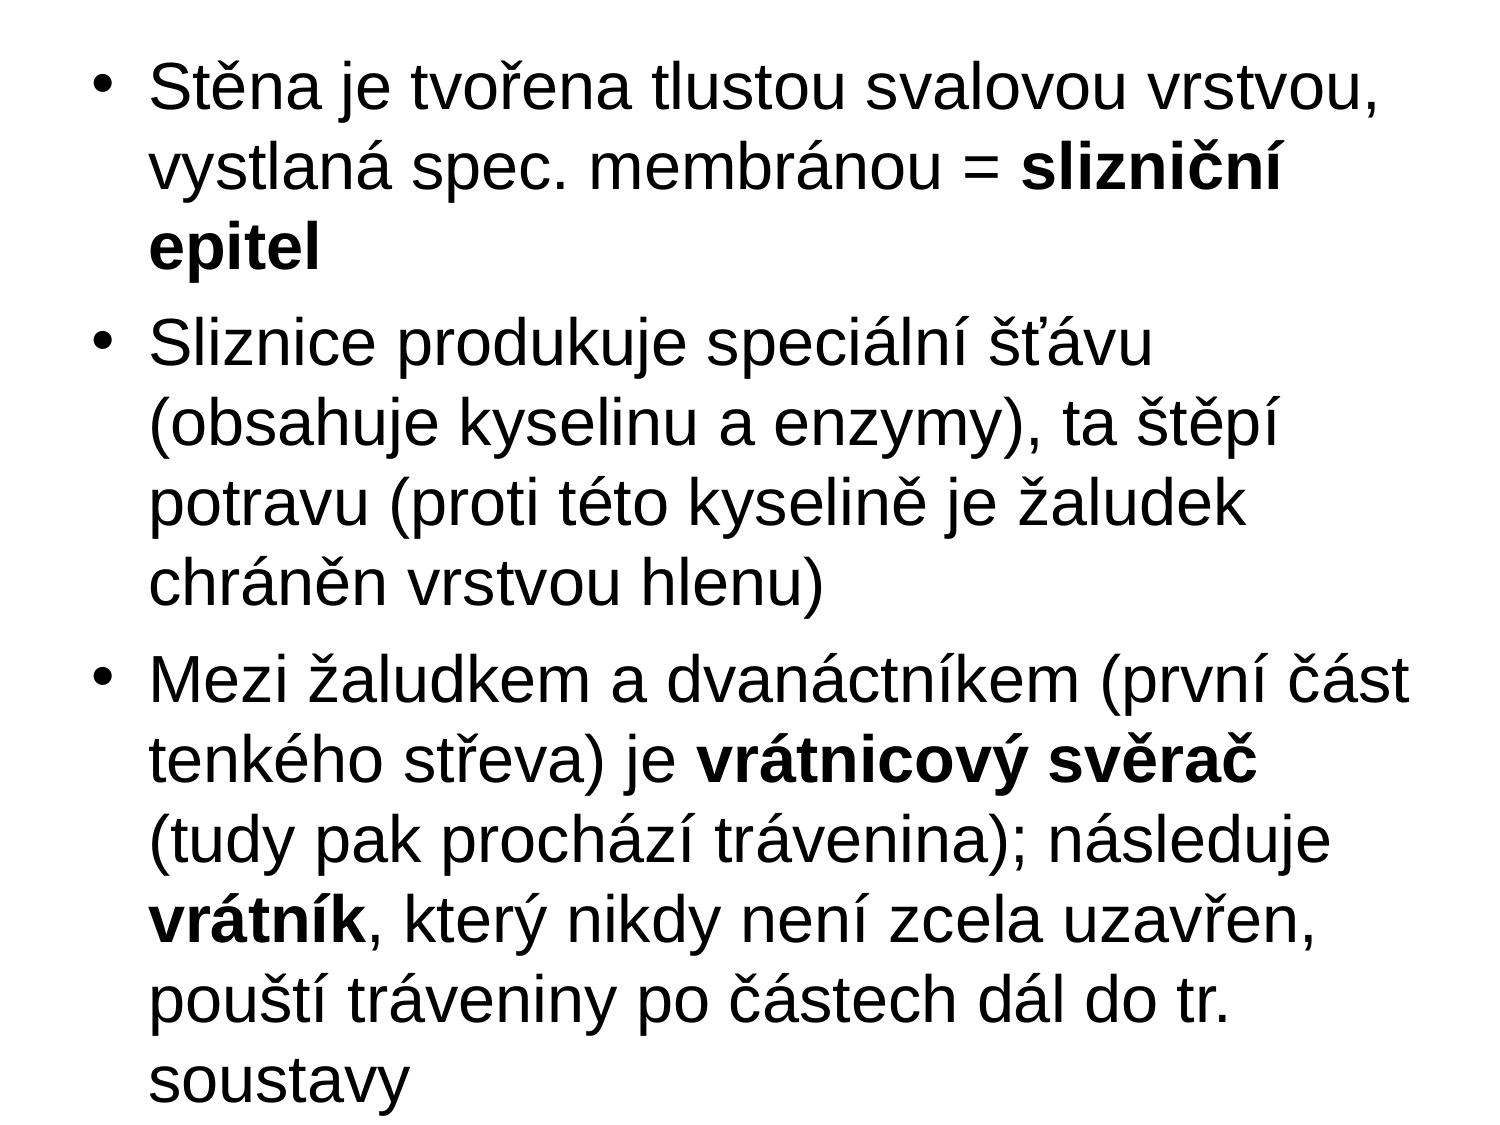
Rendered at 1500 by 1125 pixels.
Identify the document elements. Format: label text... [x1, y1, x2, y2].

list Stěna je tvořena tlustou svalovou vrstvou, vystlaná spec. membránou = slizniční epitel Sliznice produkuje speciální šťávu (obsahuje kyselinu a enzymy), ta štěpí potravu (proti této kyselině je žaludek chráněn vrstvou hlenu) Mezi žaludkem a dvanáctníkem (první část tenkého střeva) je vrátnicový svěrač (tudy pak prochází trávenina); následuje vrátník, který nikdy není zcela uzavřen, pouští tráveniny po částech dál do tr. soustavy [76, 35, 1427, 1125]
